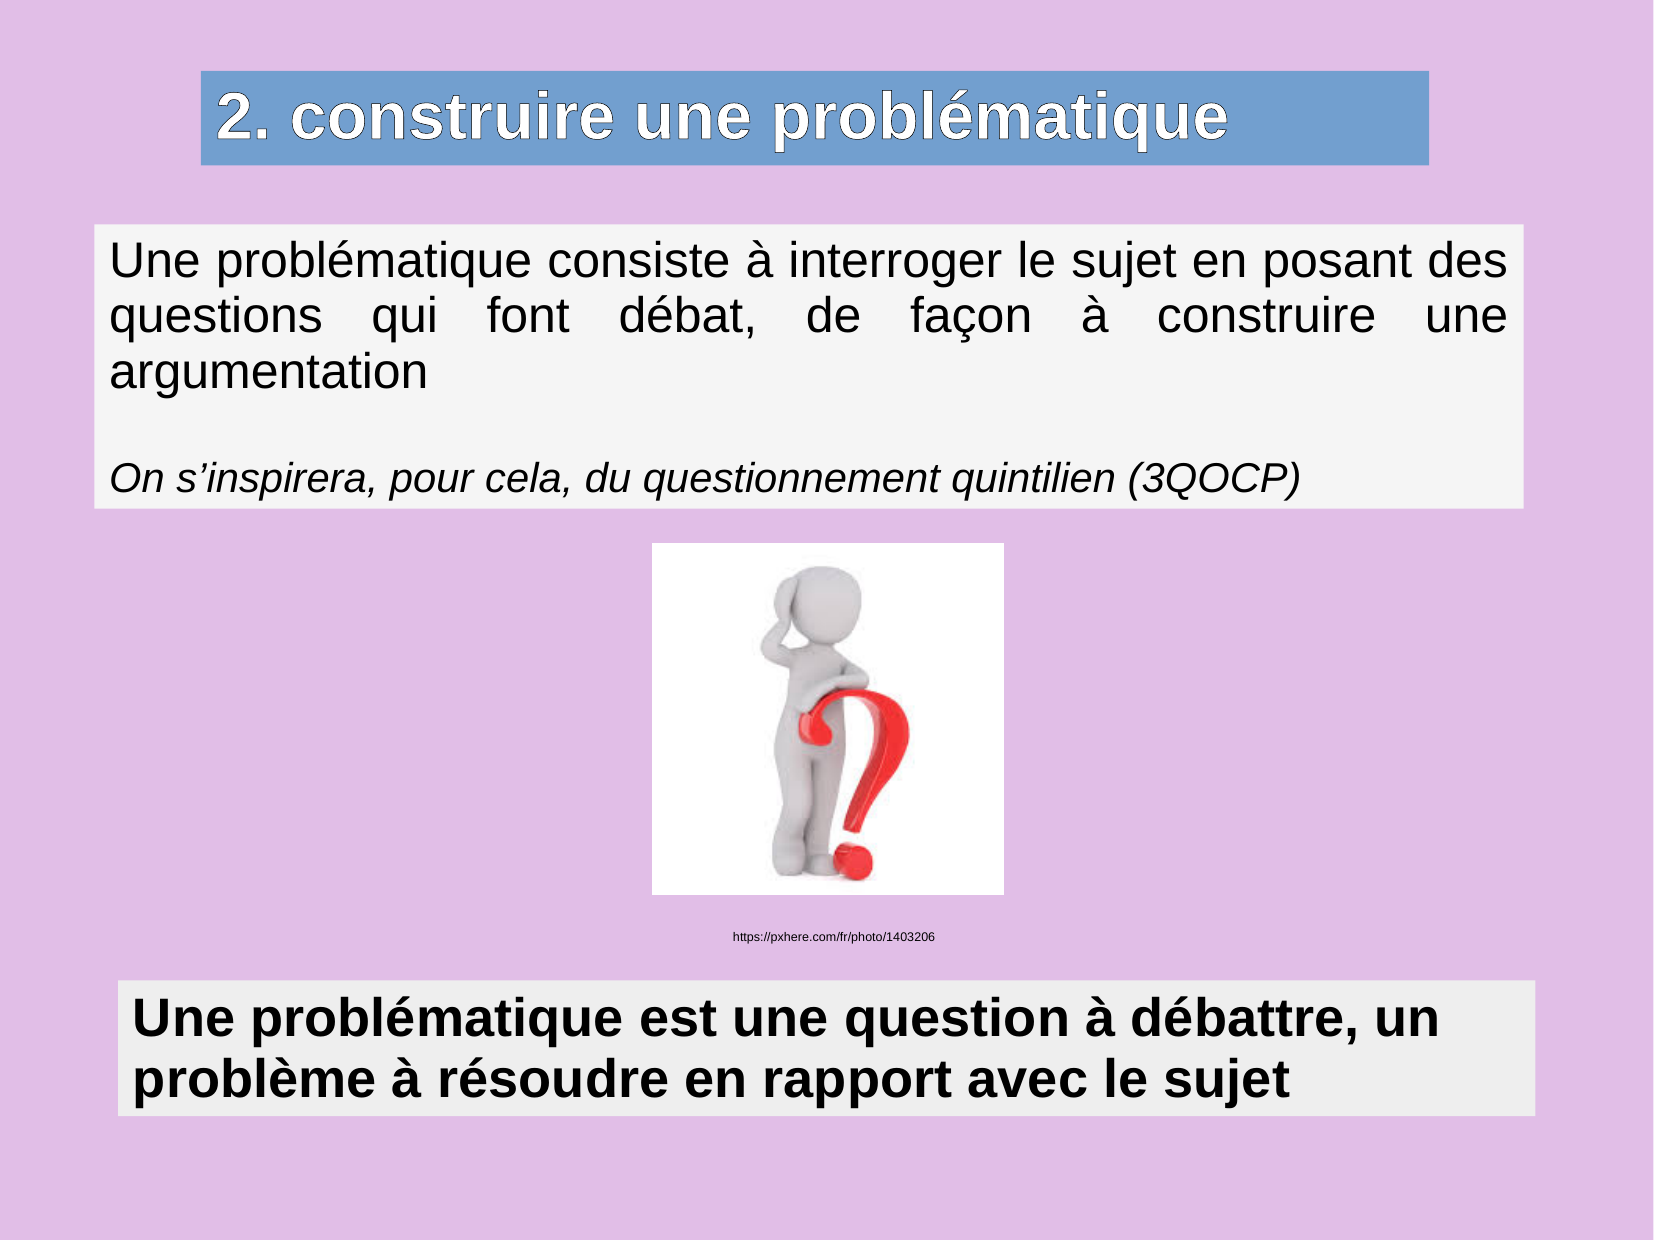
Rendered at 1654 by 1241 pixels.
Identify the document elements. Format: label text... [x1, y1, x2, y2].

text_box Une problématique consiste à interroger le sujet en posant des questions qui font débat, de façon à construire une argumentation On s’inspirera, pour cela, du questionnement quintilien (3QOCP) [94, 224, 1524, 509]
text_box 2. construire une problématique [200, 70, 1430, 166]
picture [652, 543, 1004, 895]
text_box Une problématique est une question à débattre, un problème à résoudre en rapport avec le sujet [118, 980, 1536, 1117]
text_box https://pxhere.com/fr/photo/1403206 [708, 900, 957, 957]
